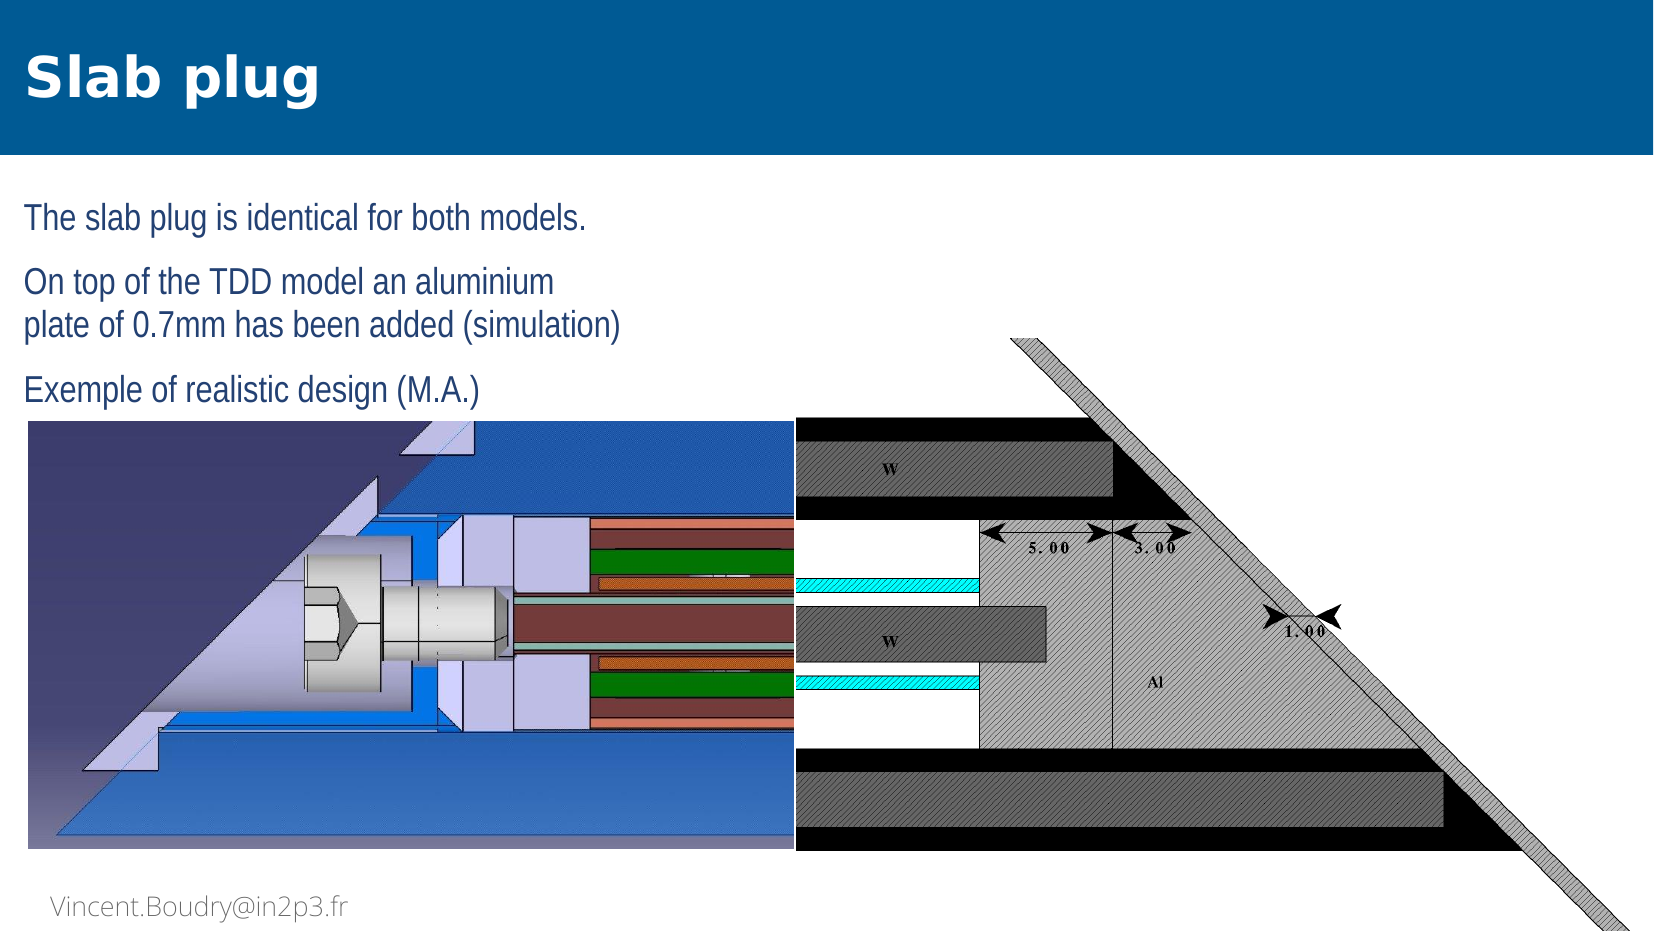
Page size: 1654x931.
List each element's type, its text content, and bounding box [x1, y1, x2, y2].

picture [28, 421, 794, 849]
title Slab plug [24, 12, 1635, 143]
picture [796, 338, 1643, 931]
list The slab plug is identical for both models. On top of the TDD model an aluminium plate of 0.7mm has been added (simulation) Exemple of realistic design (M.A.) [23, 195, 652, 864]
